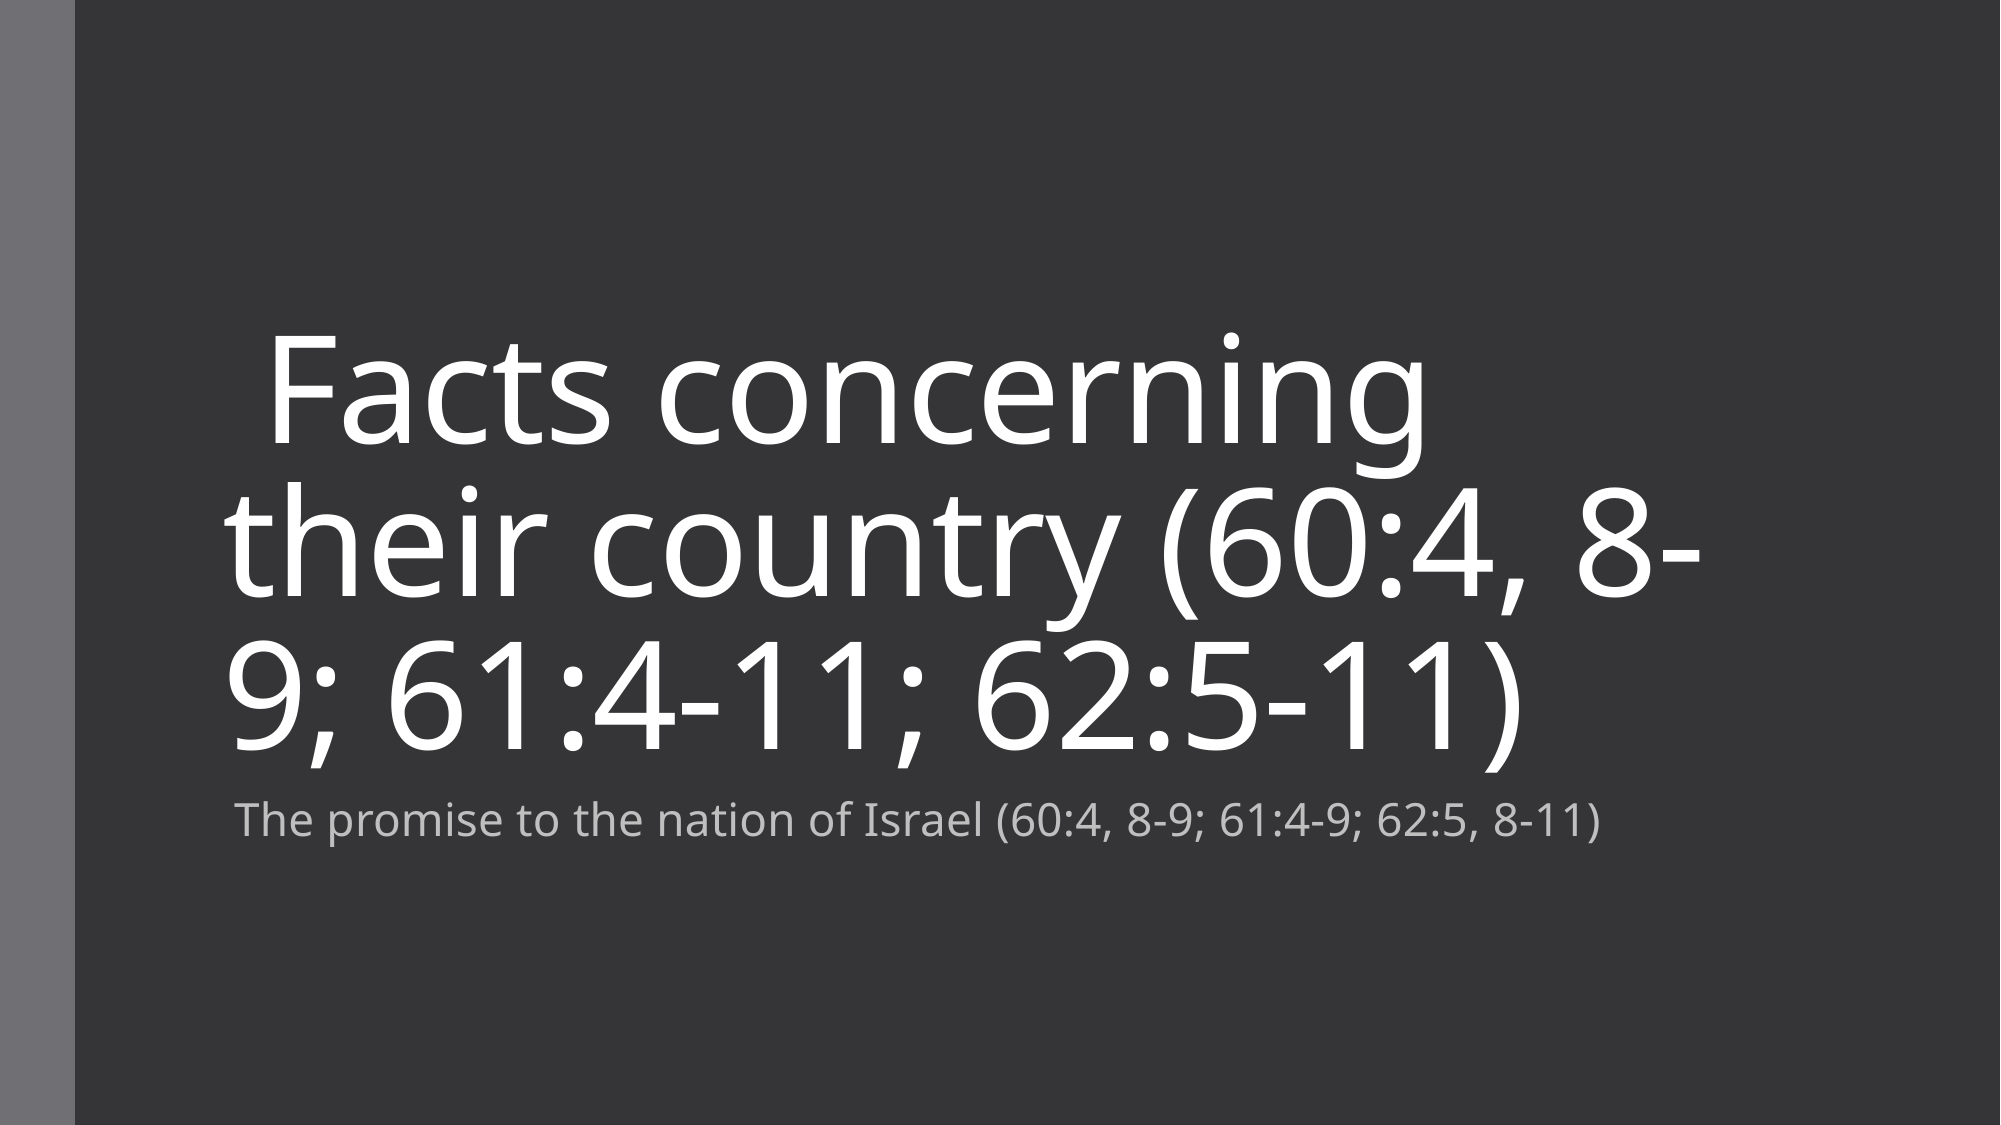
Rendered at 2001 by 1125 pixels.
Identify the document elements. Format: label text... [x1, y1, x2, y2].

subtitle The promise to the nation of Israel (60:4, 8-9; 61:4-9; 62:5, 8-11) [206, 787, 1752, 1066]
title Facts concerning their country (60:4, 8-9; 61:4-11; 62:5-11) [206, 124, 1752, 787]
